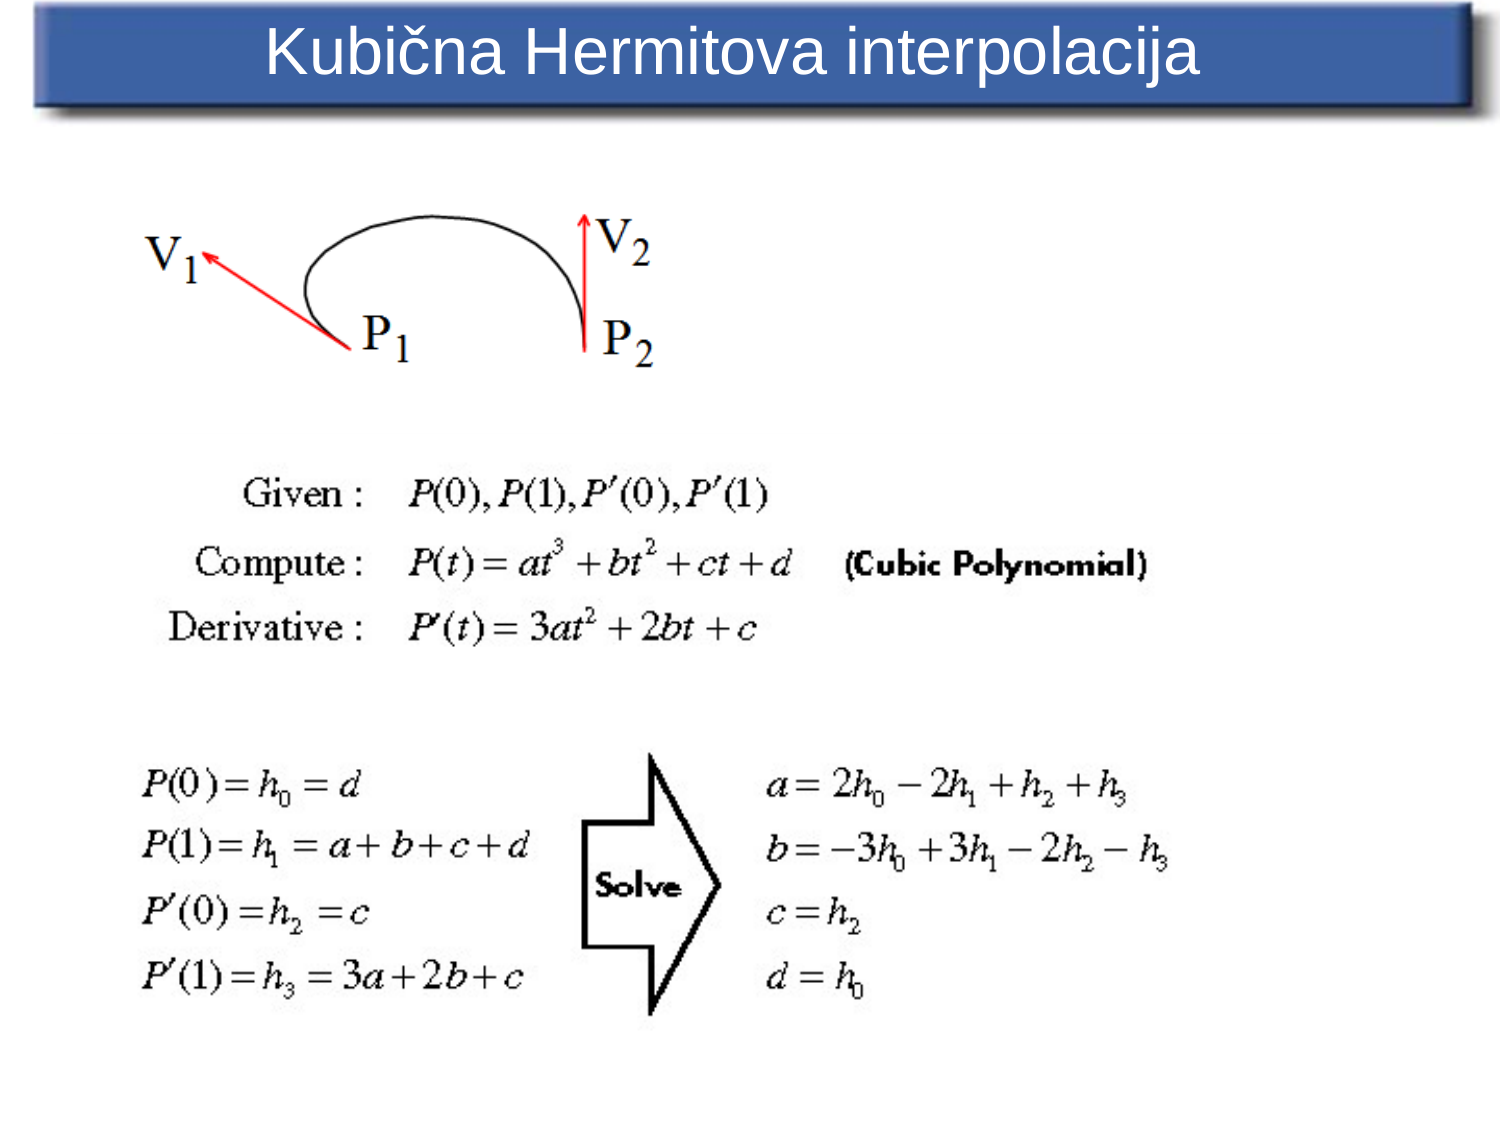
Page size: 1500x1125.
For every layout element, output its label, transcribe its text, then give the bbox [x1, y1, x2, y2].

text_box Kubična Hermitova interpolacija [249, 0, 1217, 96]
picture [76, 184, 714, 422]
picture [53, 432, 1282, 1056]
picture [32, 0, 1500, 127]
